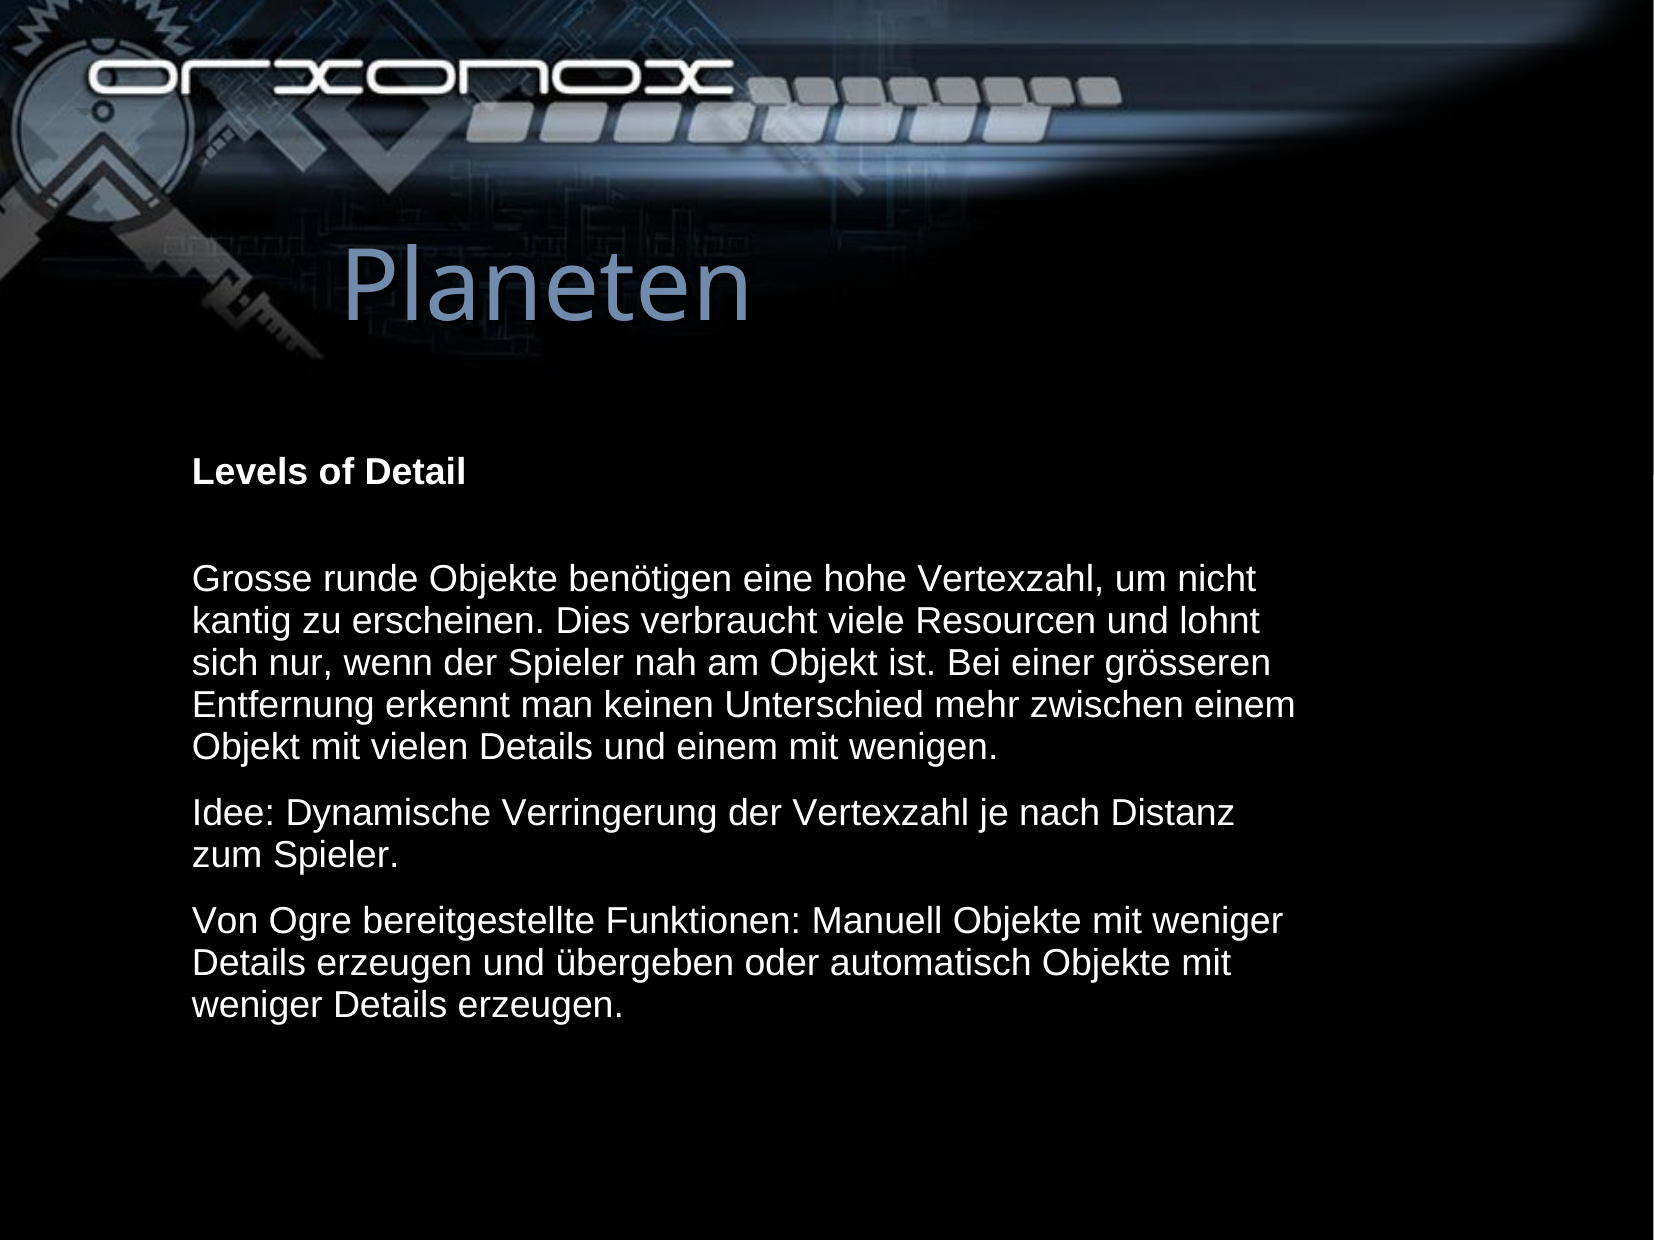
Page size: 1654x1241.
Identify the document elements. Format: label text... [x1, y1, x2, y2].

text_box Planeten [324, 205, 1300, 337]
picture [0, 0, 1654, 475]
text_box Levels of Detail Grosse runde Objekte benötigen eine hohe Vertexzahl, um nicht kantig zu erscheinen. Dies verbraucht viele Resourcen und lohnt sich nur, wenn der Spieler nah am Objekt ist. Bei einer grösseren Entfernung erkennt man keinen Unterschied mehr zwischen einem Objekt mit vielen Details und einem mit wenigen. Idee: Dynamische Verringerung der Vertexzahl je nach Distanz zum Spieler. Von Ogre bereitgestellte Funktionen: Manuell Objekte mit weniger Details erzeugen und übergeben oder automatisch Objekte mit weniger Details erzeugen. [177, 442, 1329, 1099]
